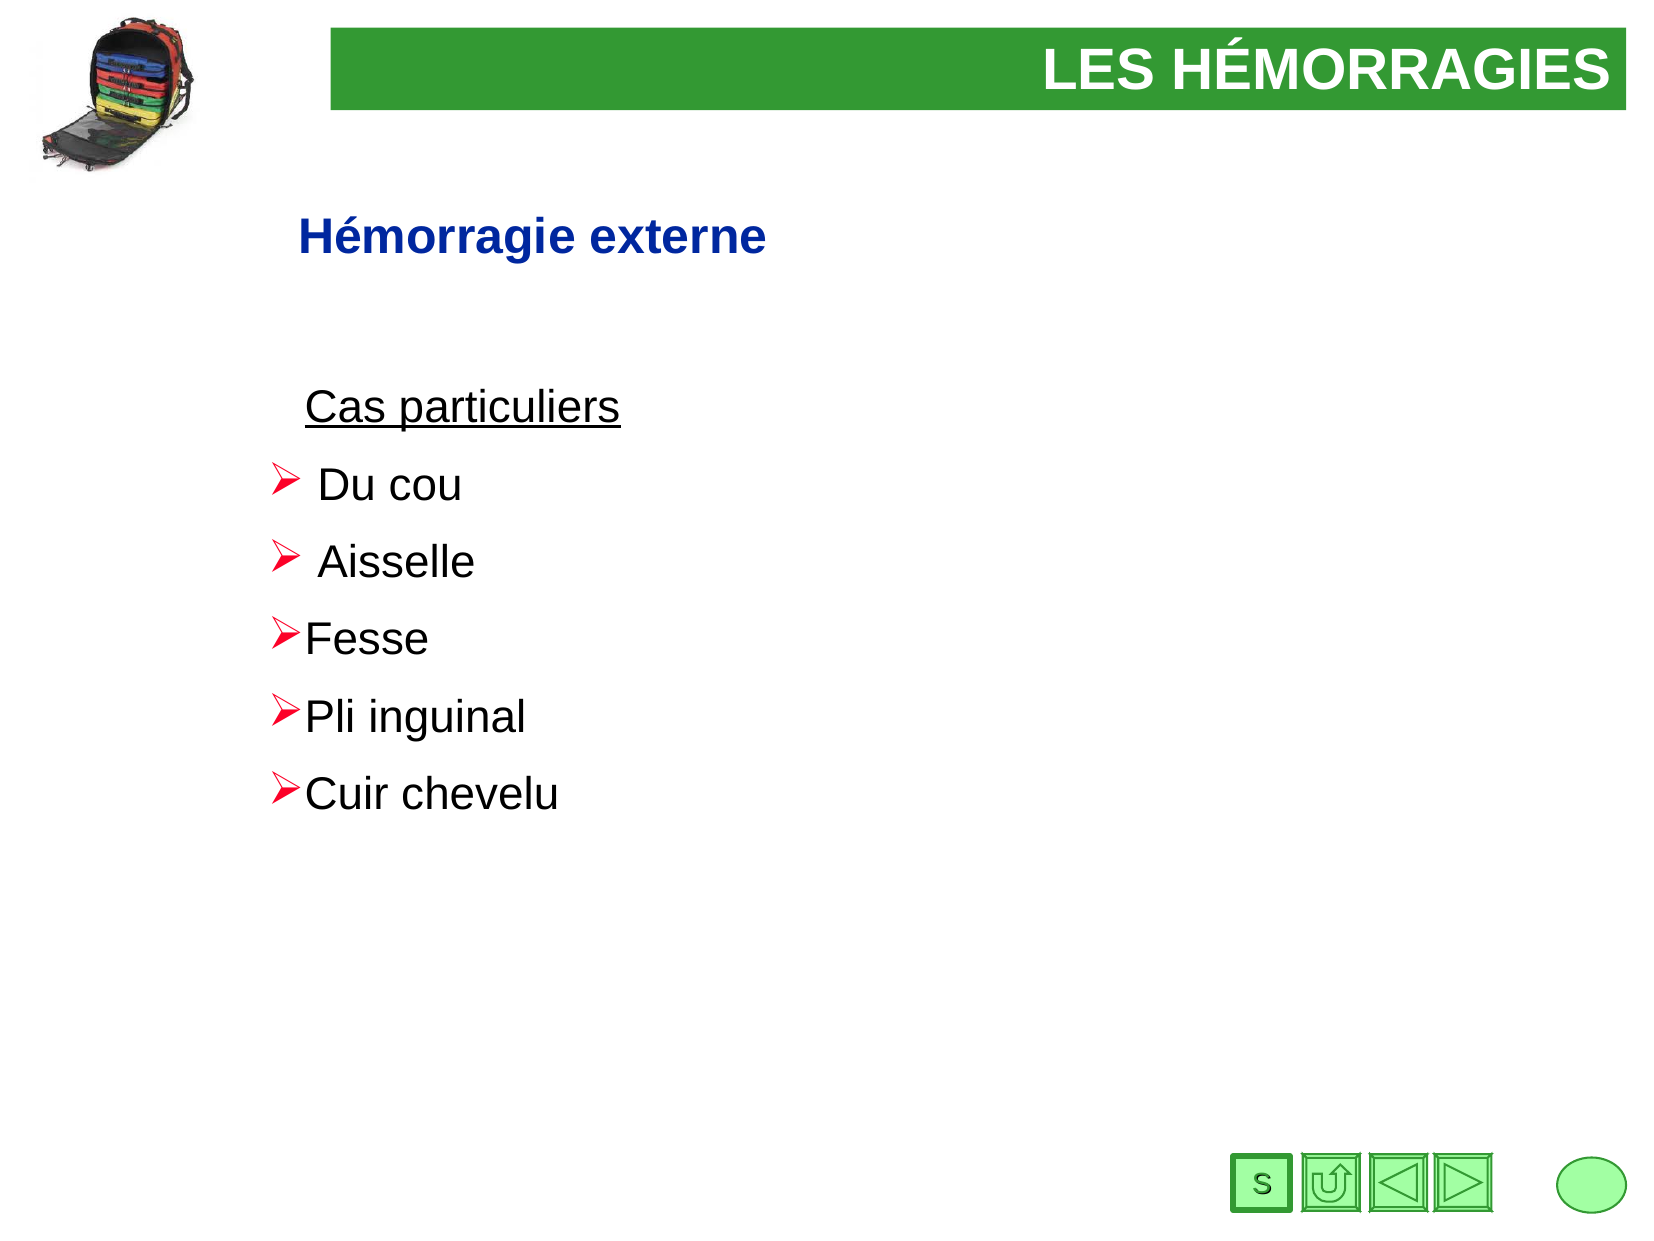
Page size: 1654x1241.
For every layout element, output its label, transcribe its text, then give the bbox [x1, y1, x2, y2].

text_box LES HÉMORRAGIES [330, 27, 1626, 111]
text_box Cas particuliers Du cou Aisselle Fesse Pli inguinal Cuir chevelu [253, 373, 1512, 827]
title Hémorragie externe [283, 200, 1579, 284]
text_box [1557, 1157, 1627, 1213]
picture [29, 5, 201, 183]
